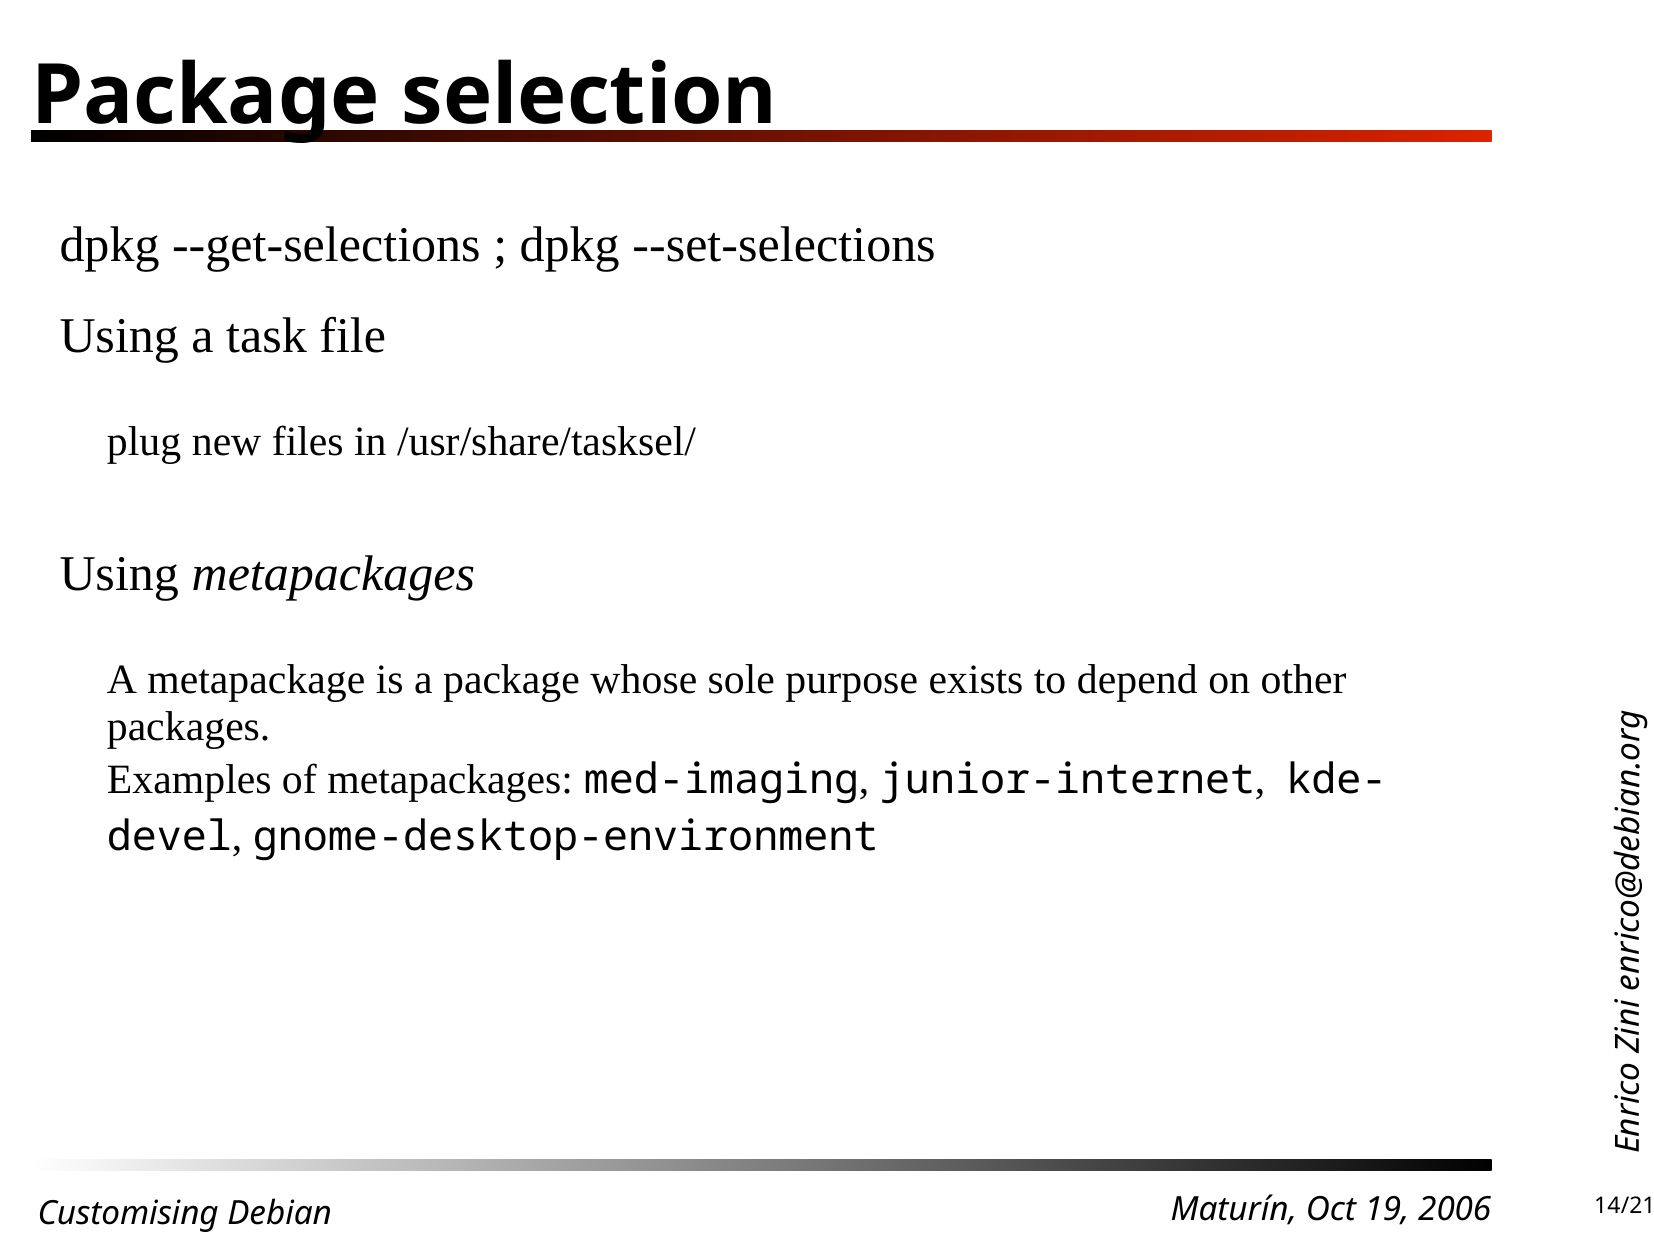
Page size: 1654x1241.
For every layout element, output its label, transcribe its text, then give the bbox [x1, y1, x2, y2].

text_box Package selection [31, 34, 1495, 169]
text_box dpkg --get-selections ; dpkg --set-selections Using a task file plug new files in /usr/share/tasksel/ Using metapackages A metapackage is a package whose sole purpose exists to depend on other packages. Examples of metapackages: med-imaging, junior-internet, kde-devel, gnome-desktop-environment [59, 216, 1495, 1000]
